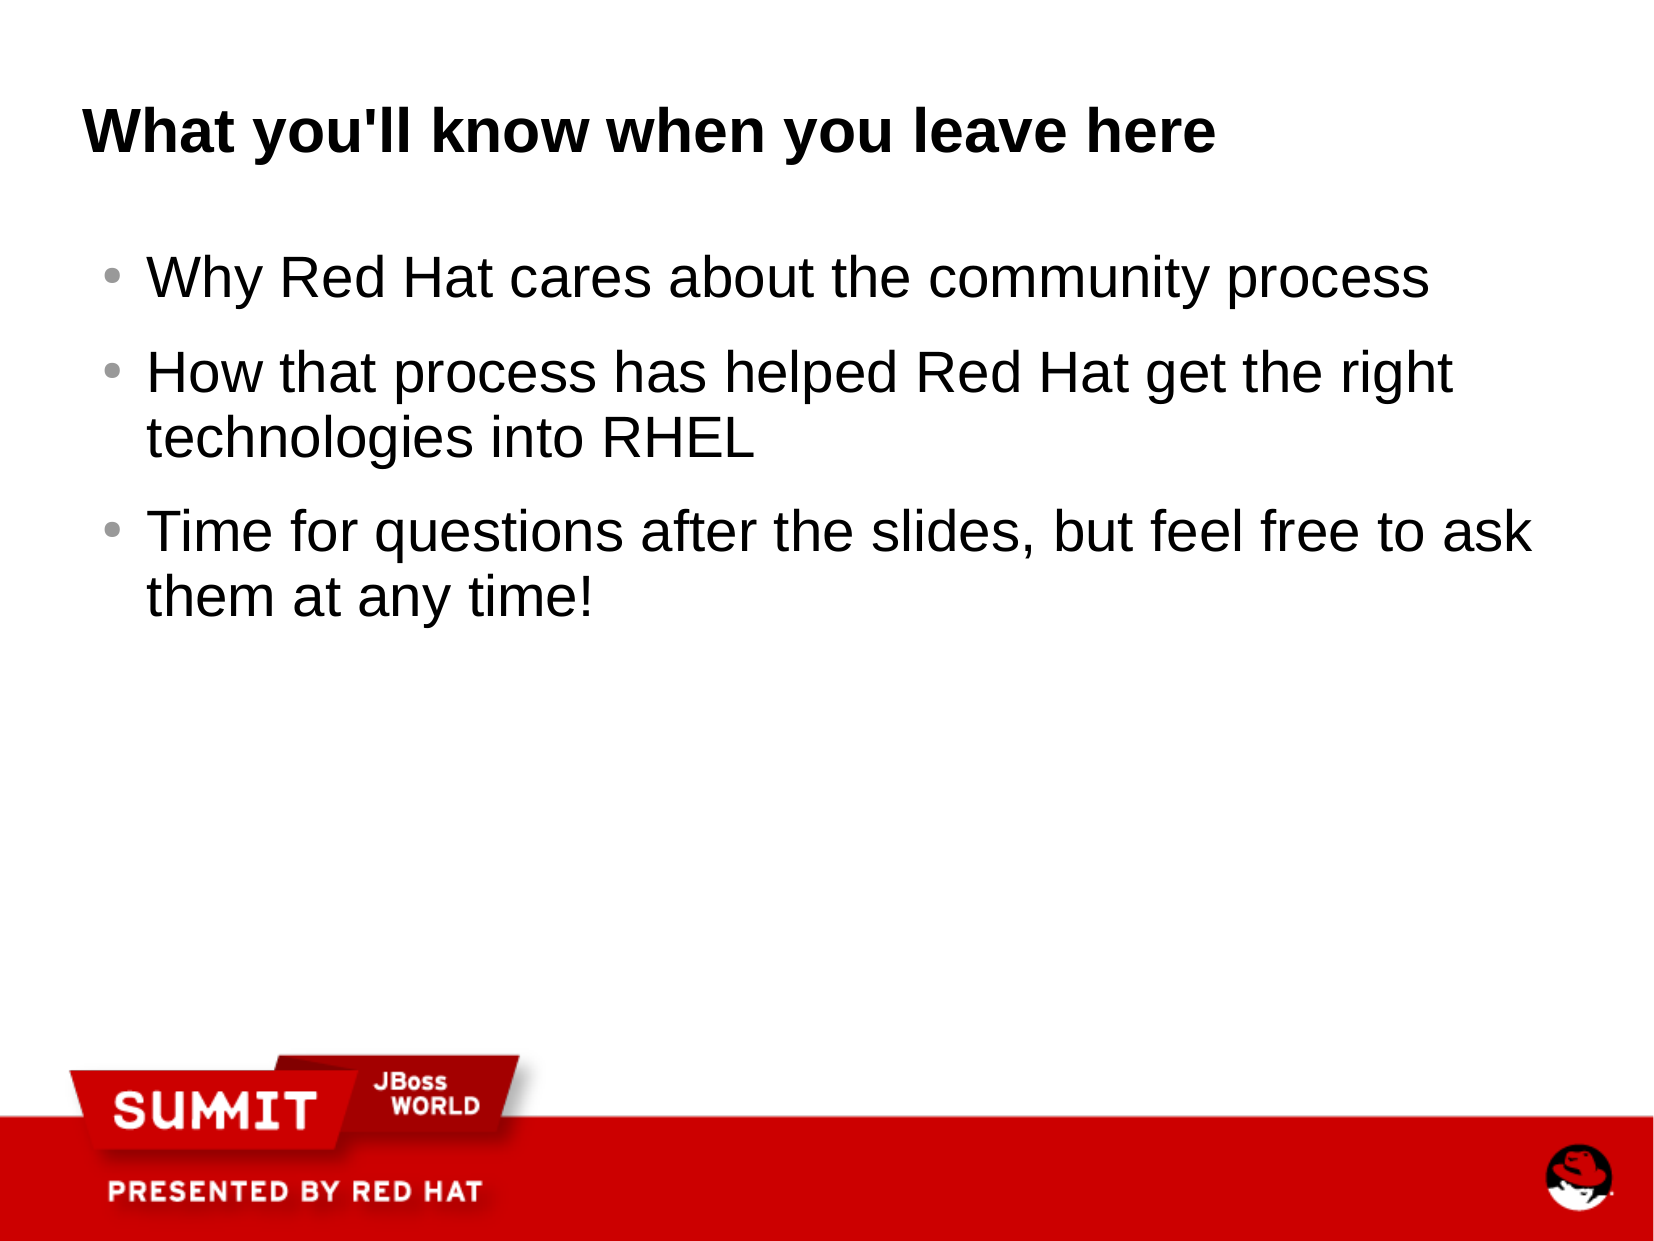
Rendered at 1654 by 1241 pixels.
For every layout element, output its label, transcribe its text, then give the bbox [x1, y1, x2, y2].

picture [0, 1043, 1654, 1241]
list Why Red Hat cares about the community process How that process has helped Red Hat get the right technologies into RHEL Time for questions after the slides, but feel free to ask them at any time! [86, 244, 1576, 1039]
title What you'll know when you leave here [82, 37, 1571, 226]
